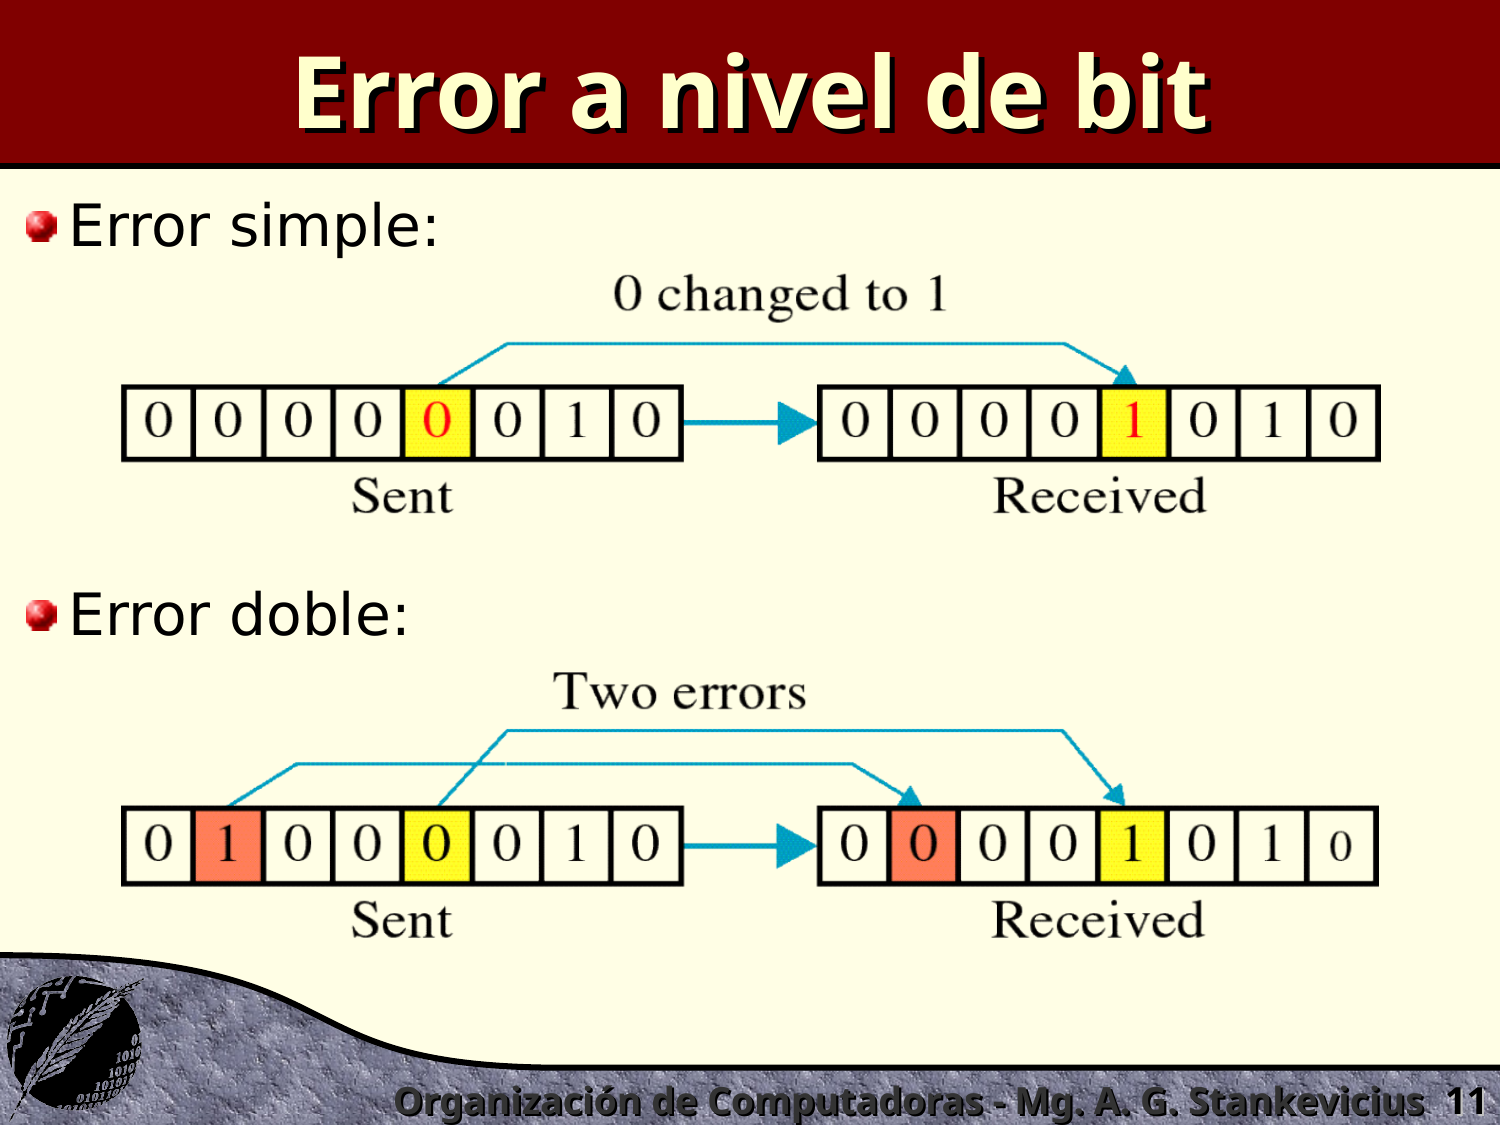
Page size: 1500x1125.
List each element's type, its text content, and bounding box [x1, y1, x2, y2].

picture [121, 658, 1379, 951]
list Error simple: Error doble: [11, 192, 1486, 935]
picture [0, 959, 1500, 1125]
picture [1058, 1100, 1065, 1110]
picture [120, 262, 1381, 525]
title Error a nivel de bit [15, 5, 1485, 160]
picture [448, 1100, 455, 1110]
picture [802, 1100, 806, 1110]
